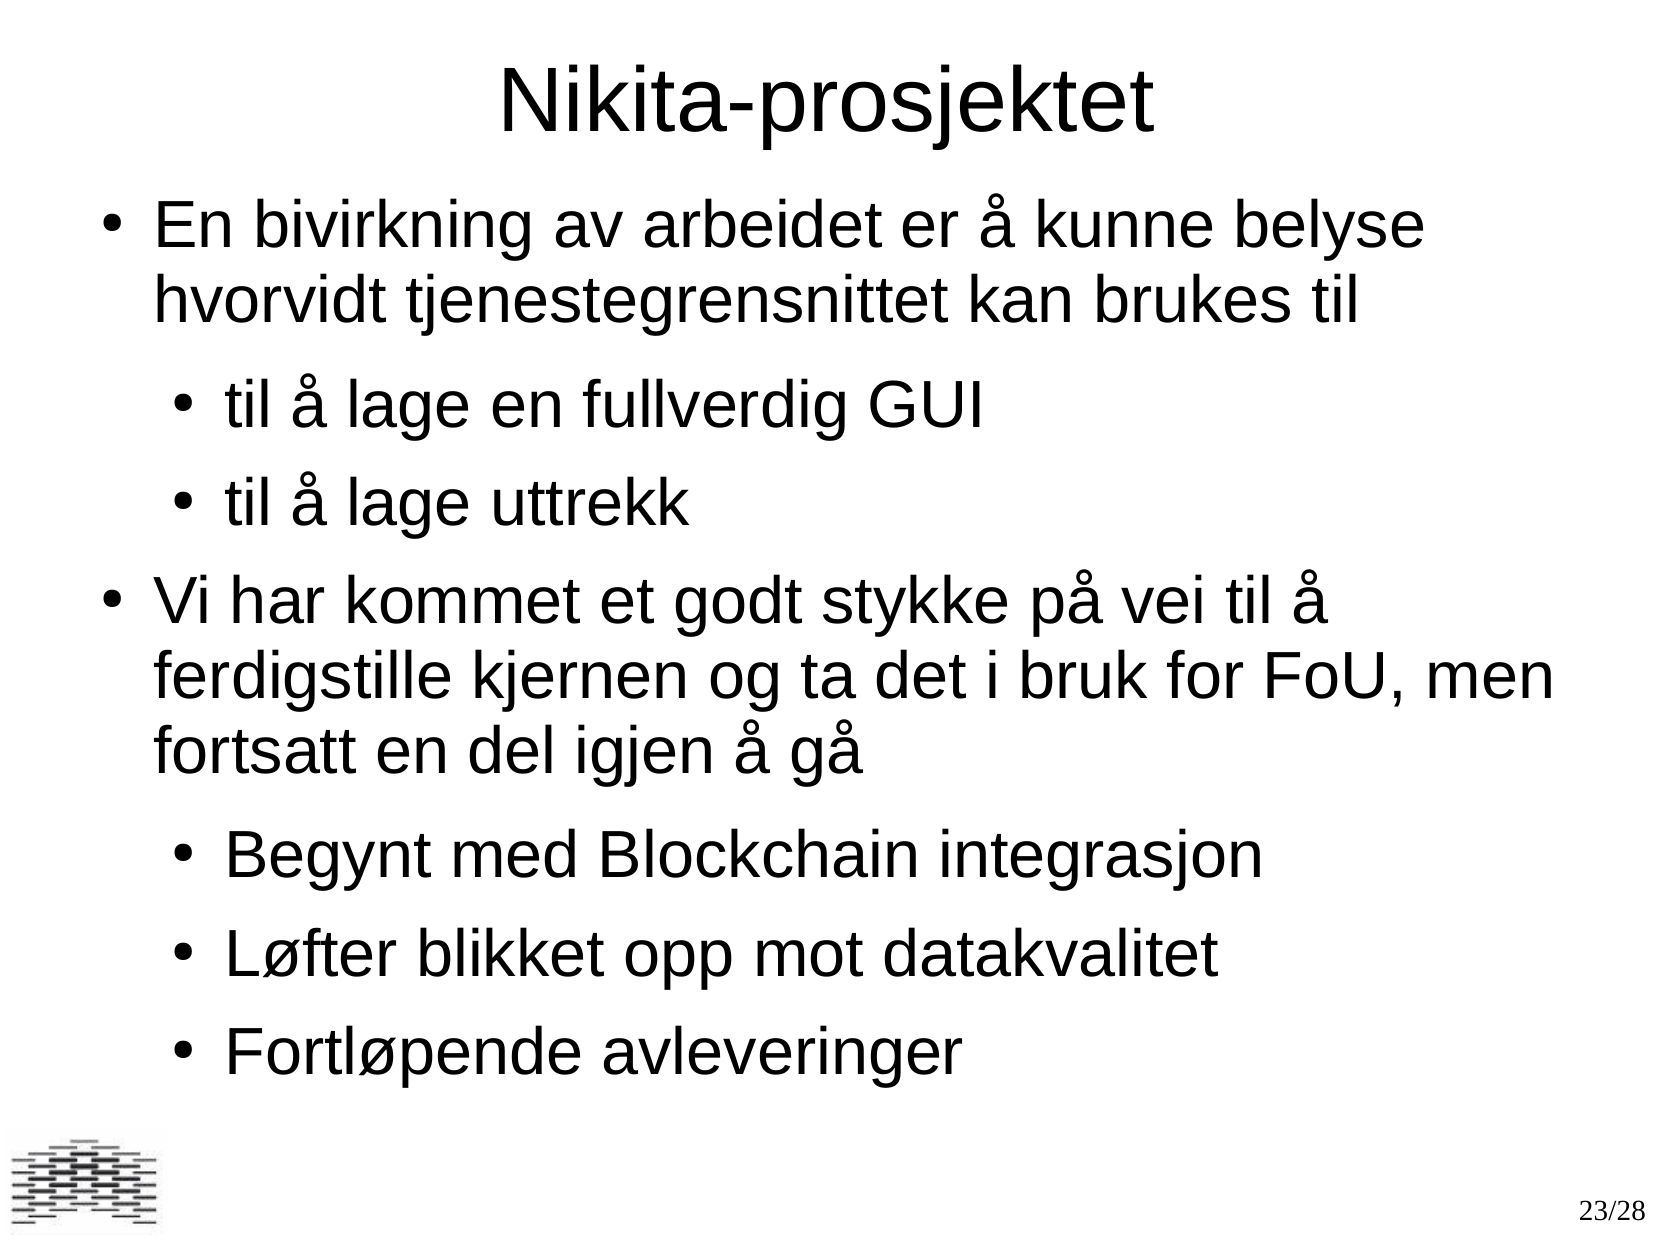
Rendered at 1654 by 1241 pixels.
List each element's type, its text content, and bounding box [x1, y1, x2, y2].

picture [5, 1129, 169, 1235]
title Nikita-prosjektet [82, 48, 1571, 152]
list En bivirkning av arbeidet er å kunne belyse hvorvidt tjenestegrensnittet kan brukes til til å lage en fullverdig GUI til å lage uttrekk Vi har kommet et godt stykke på vei til å ferdigstille kjernen og ta det i bruk for FoU, men fortsatt en del igjen å gå Begynt med Blockchain integrasjon Løfter blikket opp mot datakvalitet Fortløpende avleveringer [82, 187, 1571, 1138]
